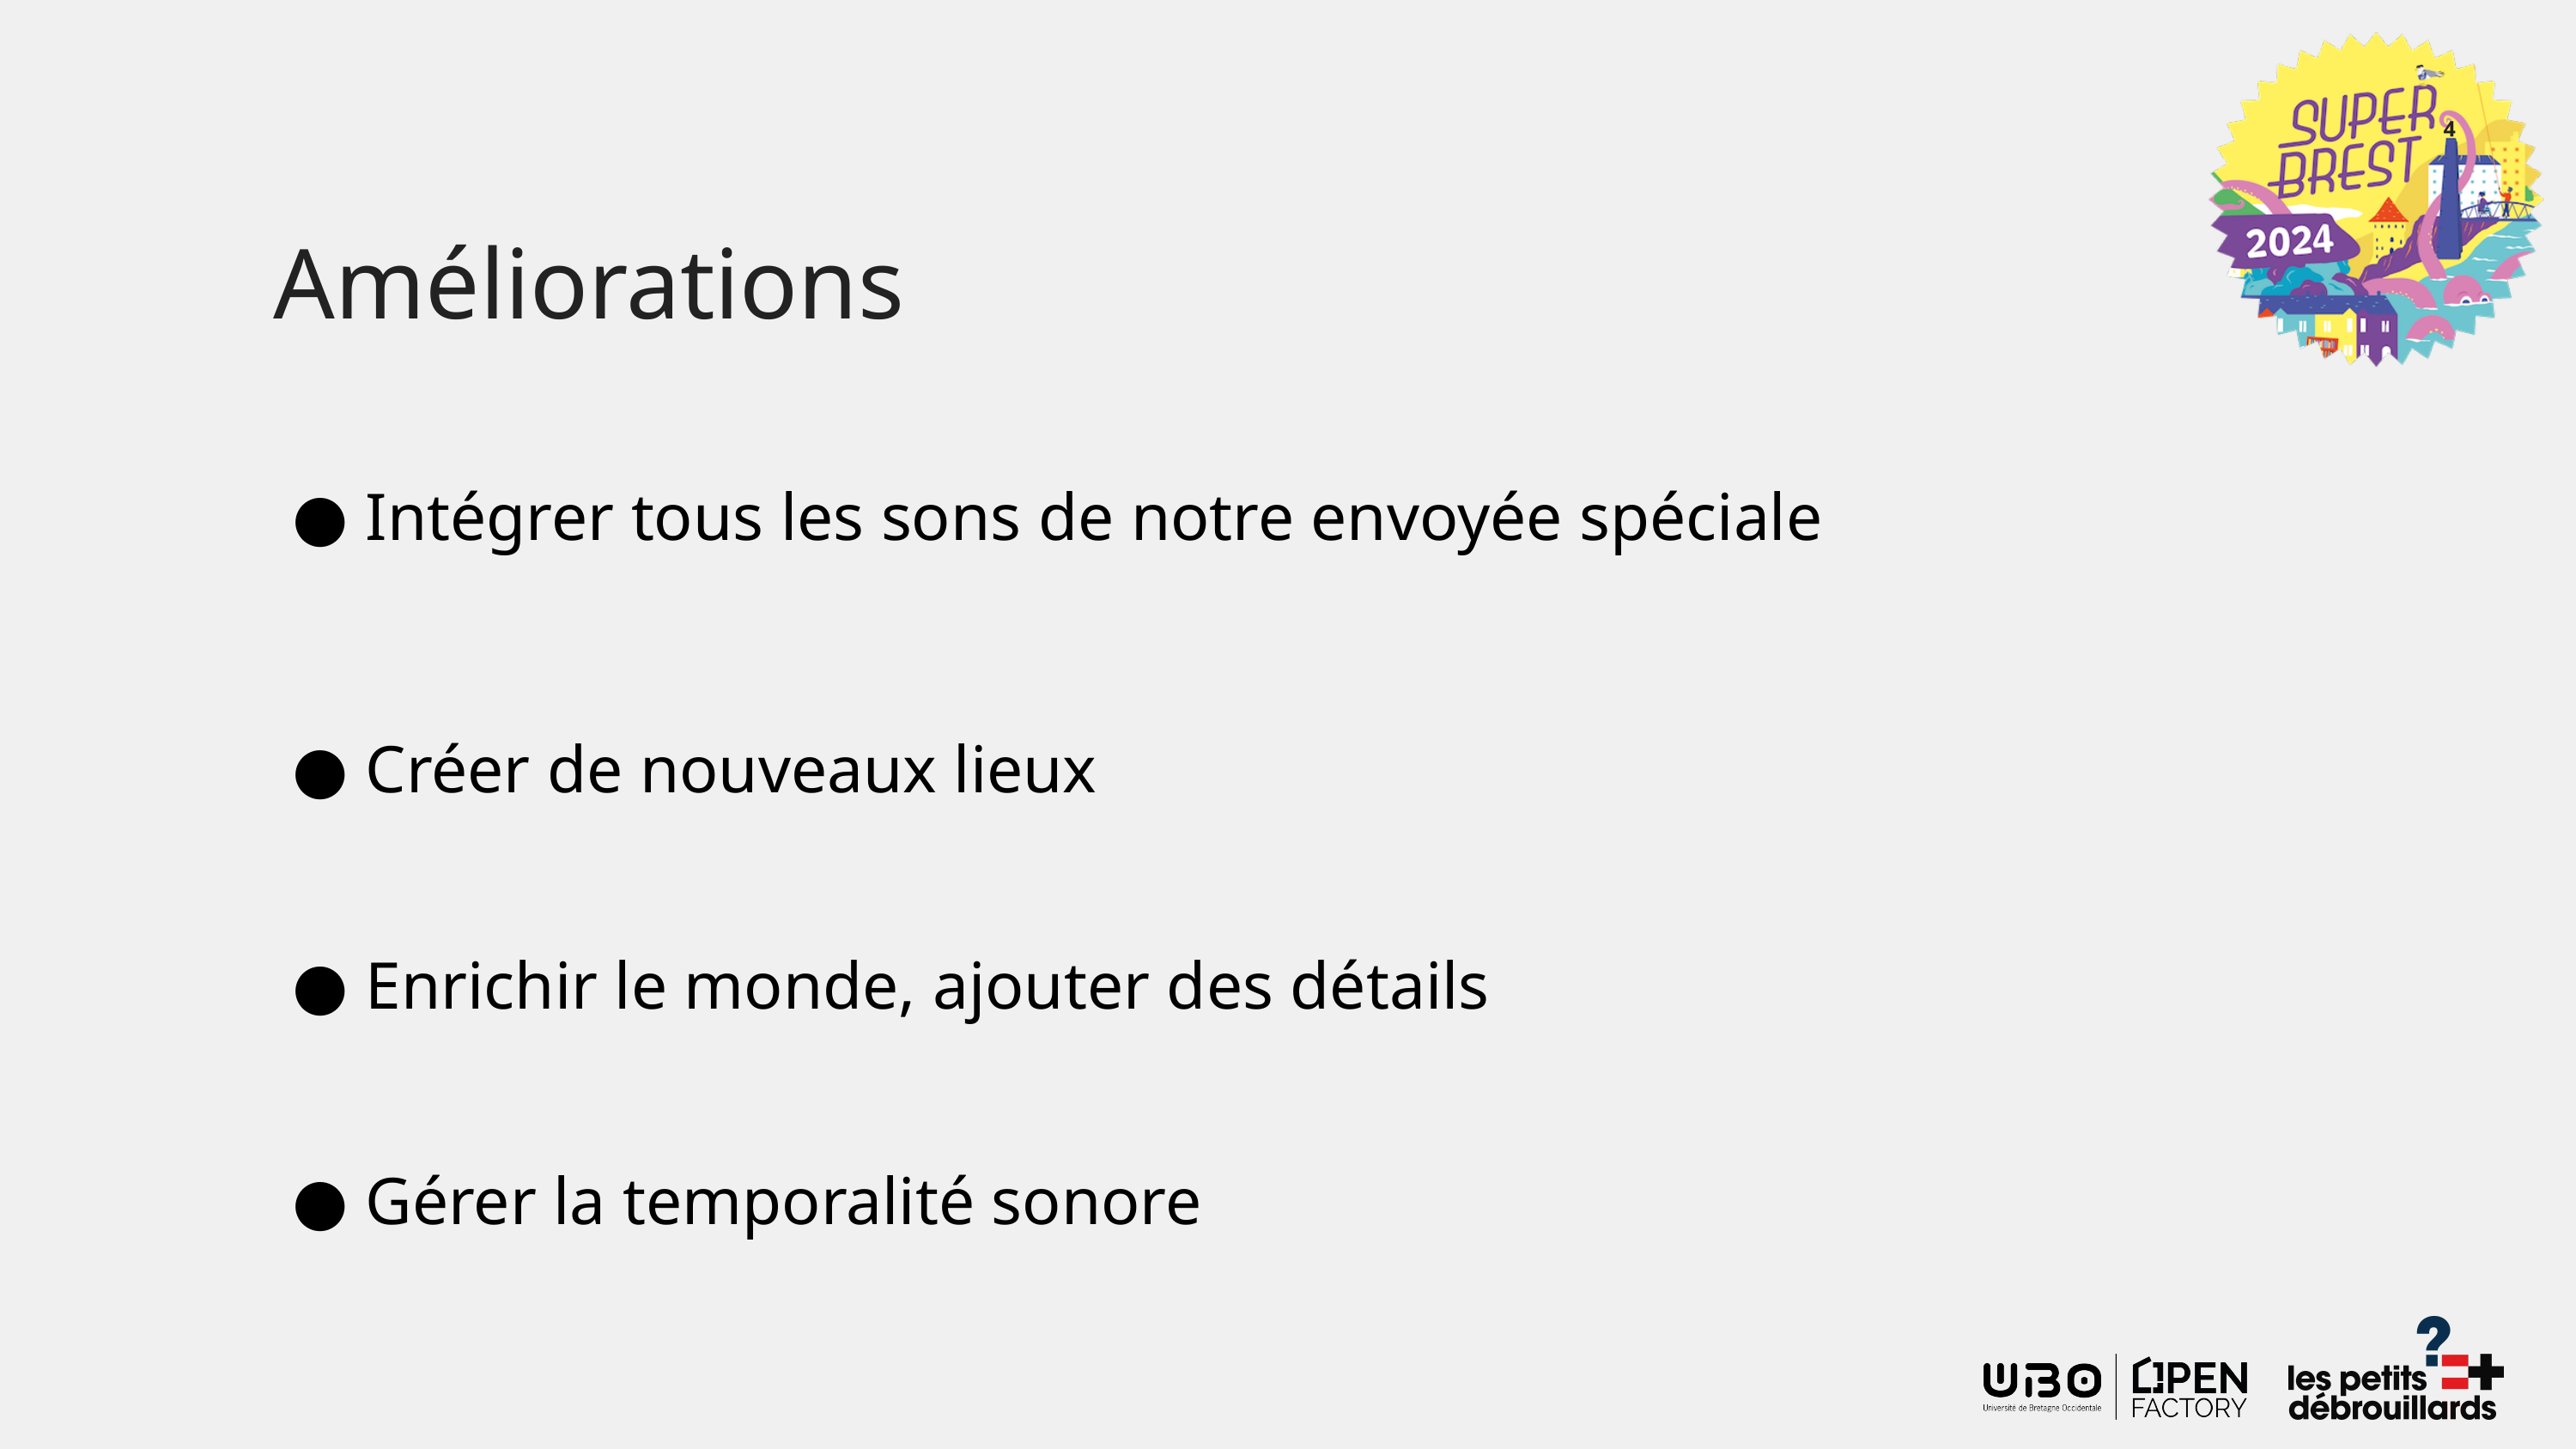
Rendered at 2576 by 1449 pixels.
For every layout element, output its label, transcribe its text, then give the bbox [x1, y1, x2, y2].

picture [2288, 1316, 2504, 1420]
picture [1984, 1354, 2247, 1420]
title Améliorations [273, 217, 1741, 434]
list Intégrer tous les sons de notre envoyée spéciale Créer de nouveaux lieux Enrichir le monde, ajouter des détails Gérer la temporalité sonore [275, 476, 2188, 1164]
picture [2176, 0, 2576, 400]
slide_number <numéro> [2307, 93, 2456, 145]
